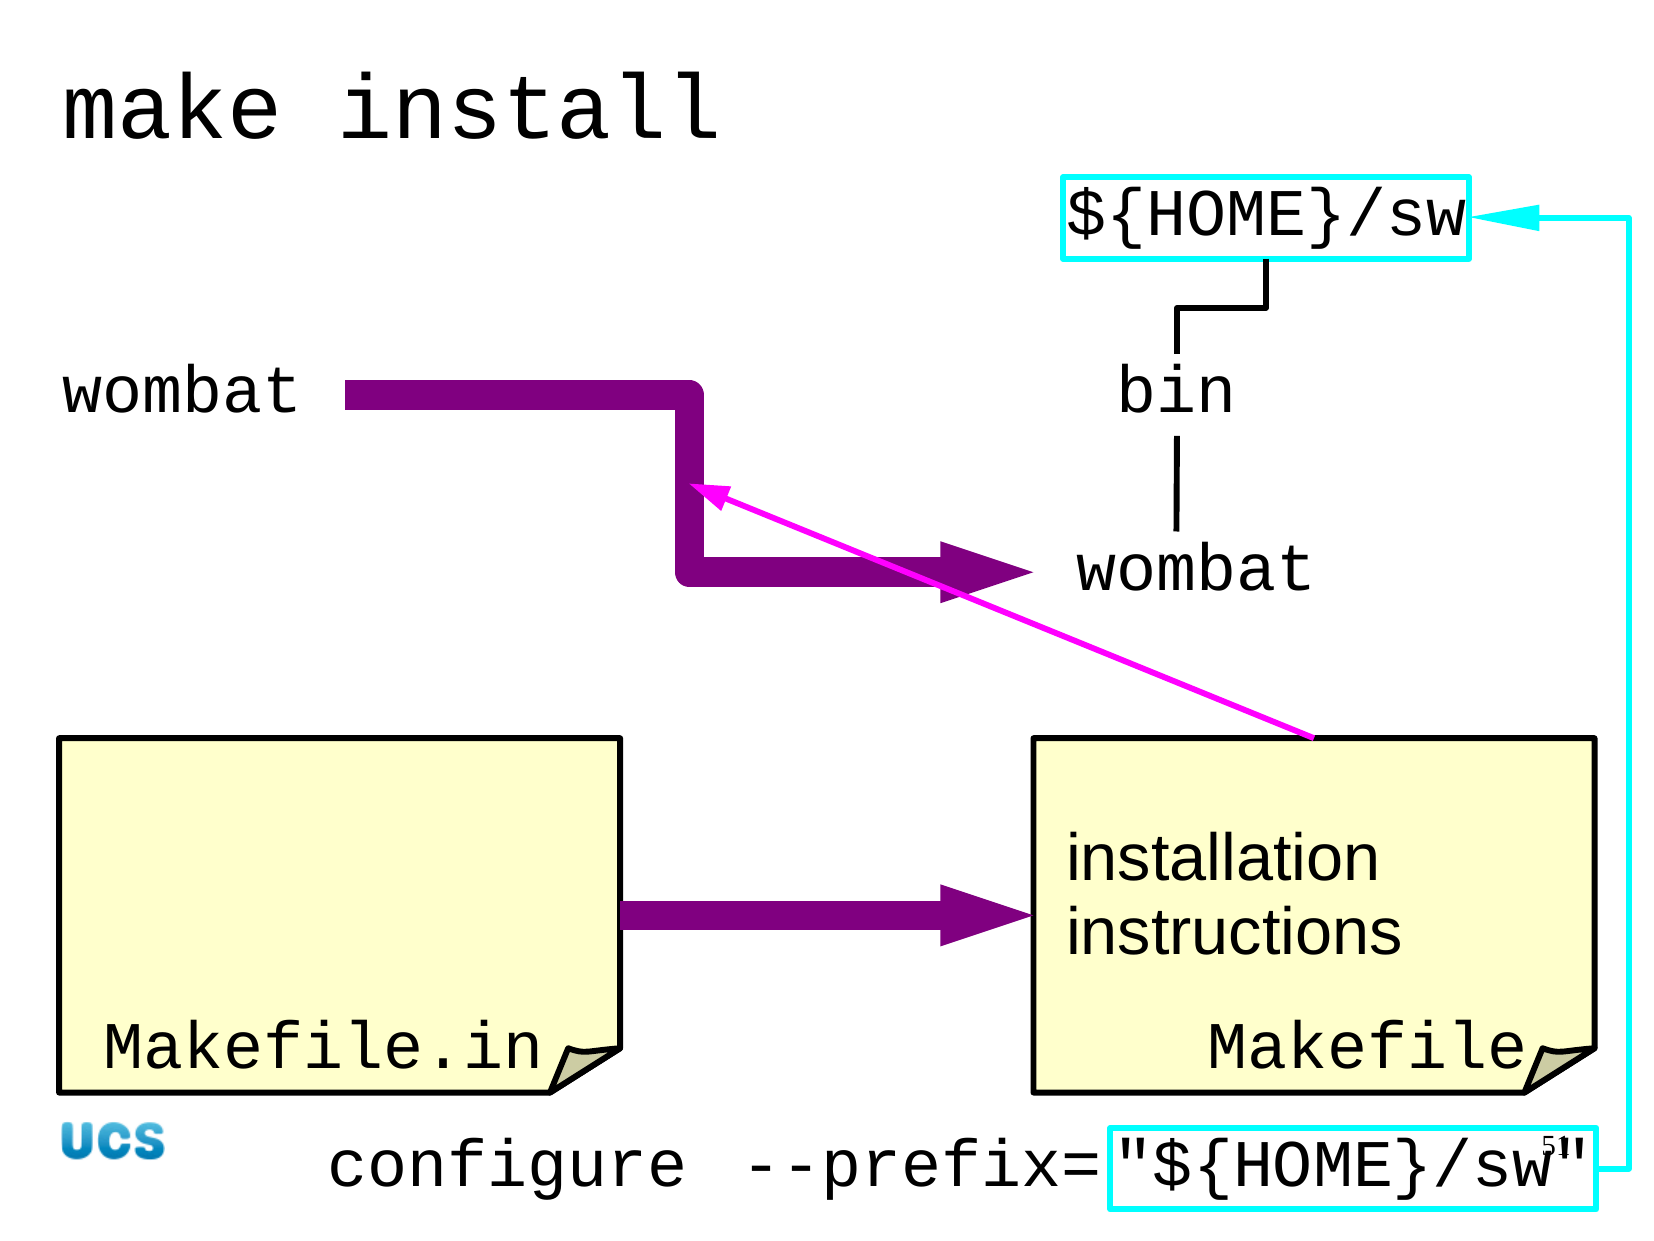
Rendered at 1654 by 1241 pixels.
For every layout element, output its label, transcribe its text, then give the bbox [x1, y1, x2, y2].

text_box Makefile [1204, 1009, 1531, 1092]
picture [61, 1121, 165, 1161]
text_box make install [59, 59, 726, 170]
text_box wombat [59, 354, 346, 436]
text_box bin [1113, 354, 1240, 436]
text_box "${HOME}/sw" [1110, 1127, 1597, 1210]
text_box --prefix= [738, 1127, 1105, 1210]
text_box Makefile.in [100, 1009, 547, 1092]
text_box [59, 738, 621, 1093]
text_box wombat [1033, 531, 1320, 613]
text_box installation instructions [1033, 738, 1595, 1093]
text_box ${HOME}/sw [1062, 177, 1469, 259]
text_box configure [324, 1127, 691, 1210]
